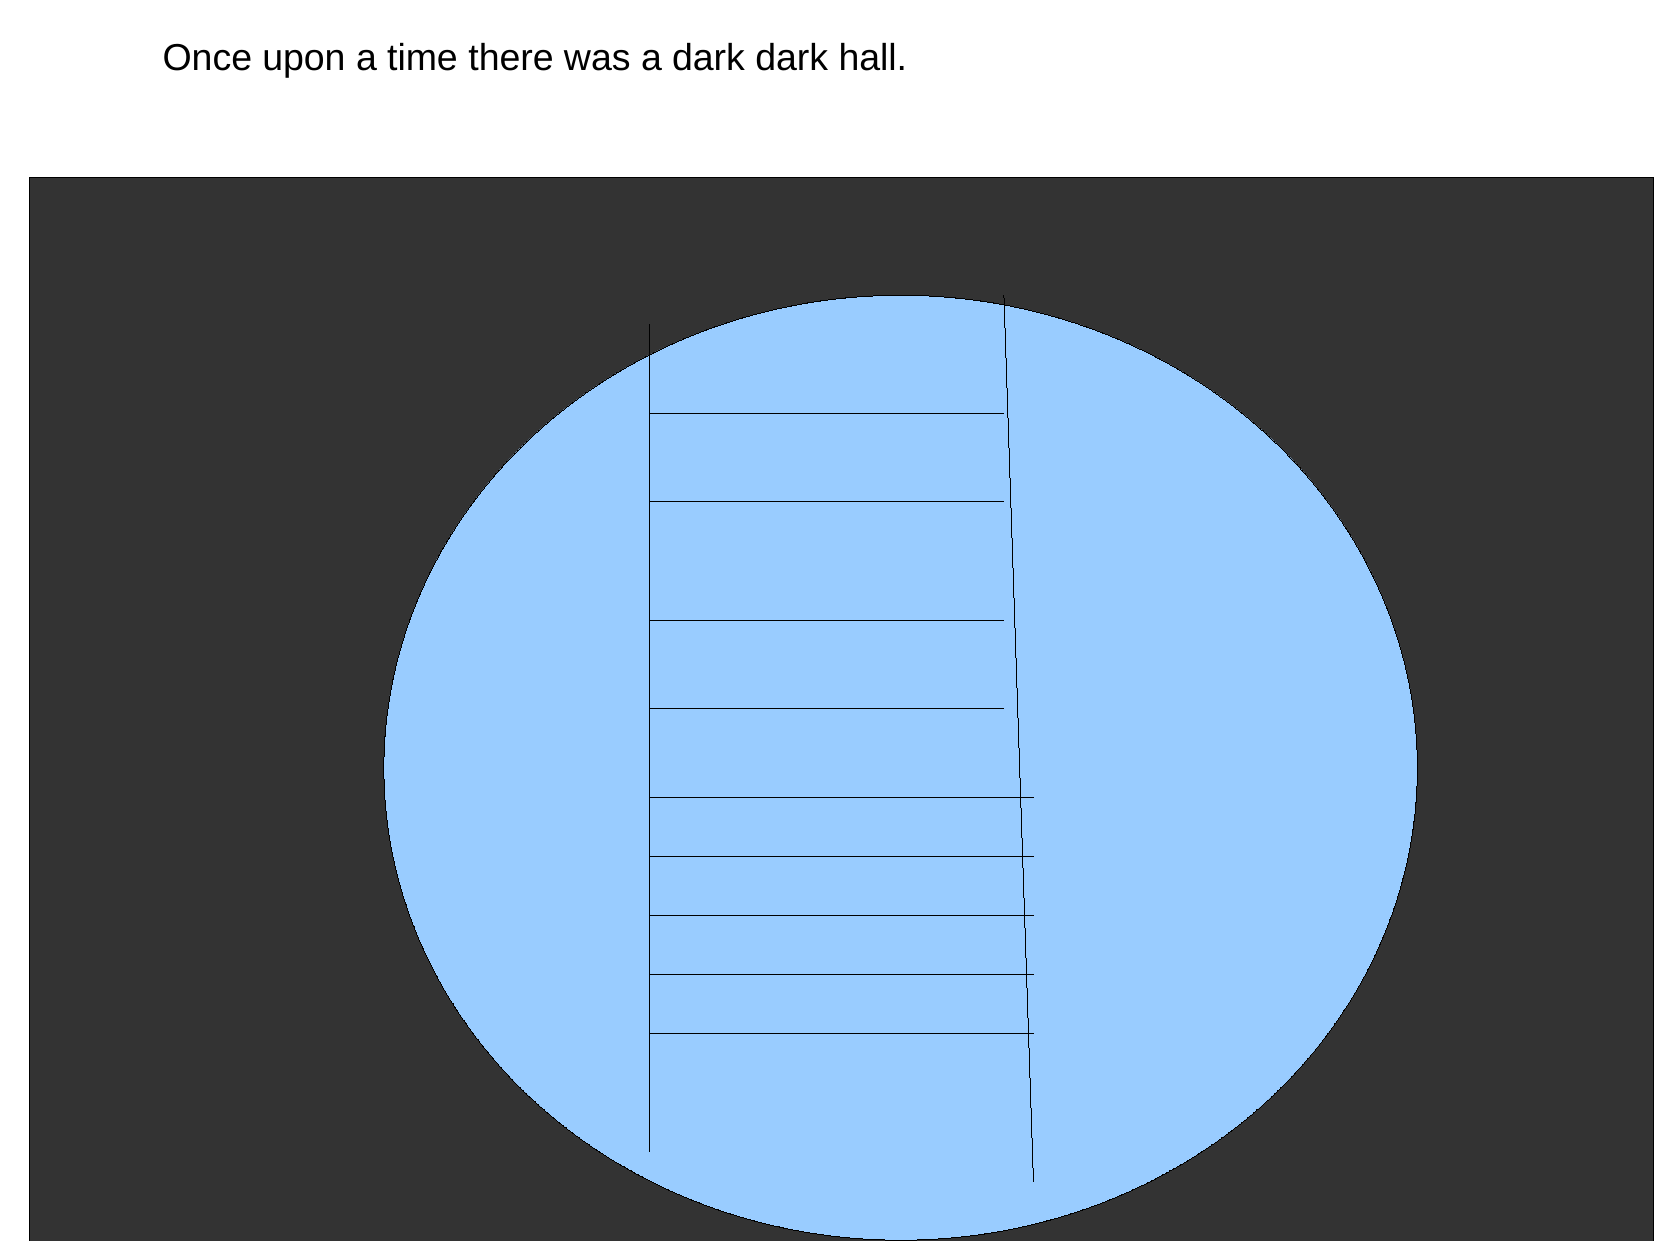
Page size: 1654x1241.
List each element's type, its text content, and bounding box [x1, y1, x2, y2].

text_box [29, 177, 1654, 1241]
text_box Once upon a time there was a dark dark hall. [147, 29, 1536, 87]
